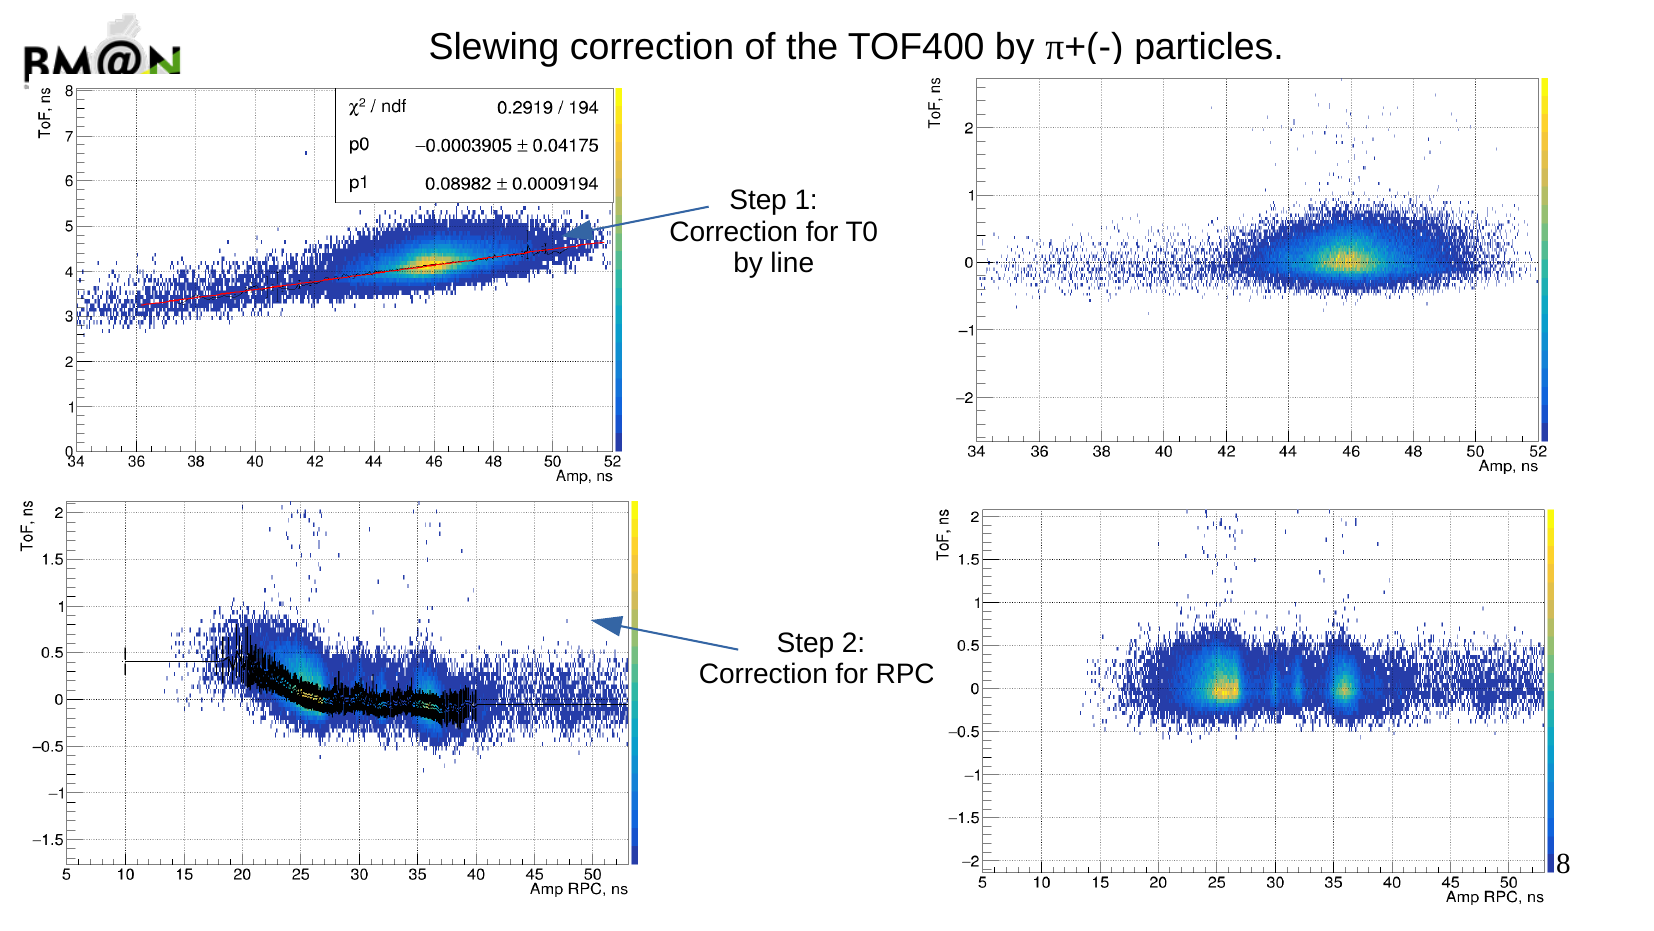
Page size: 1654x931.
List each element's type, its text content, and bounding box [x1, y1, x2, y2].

picture [0, 0, 622, 485]
picture [927, 64, 1548, 475]
text_box Step 1: Correction for T0 by line [649, 177, 898, 286]
text_box Slewing correction of the TOF400 by π+(-) particles. [118, 17, 1595, 75]
picture [933, 496, 1554, 906]
text_box Step 2: Correction for RPC [679, 620, 933, 789]
picture [17, 487, 638, 898]
